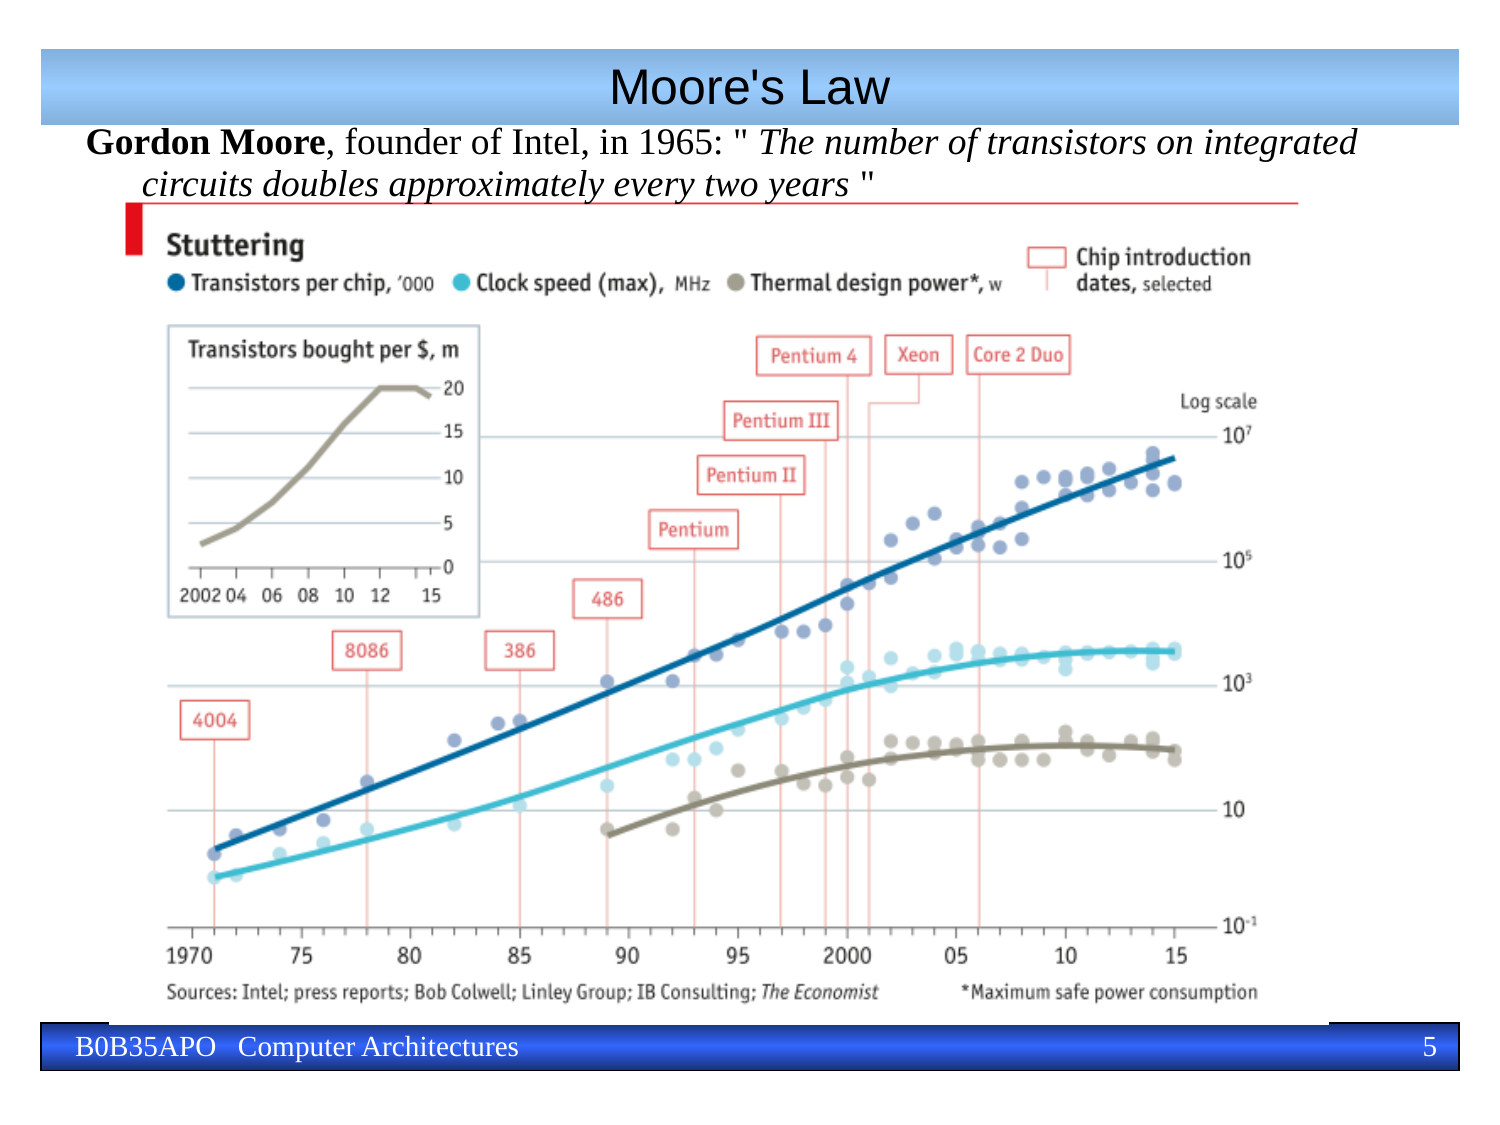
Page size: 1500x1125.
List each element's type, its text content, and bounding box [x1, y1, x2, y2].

picture [109, 227, 1329, 1025]
list Gordon Moore, founder of Intel, in 1965: " The number of transistors on integrated circuits doubles approximately every two years " [0, 113, 1464, 227]
title Moore's Law [41, 49, 1459, 113]
